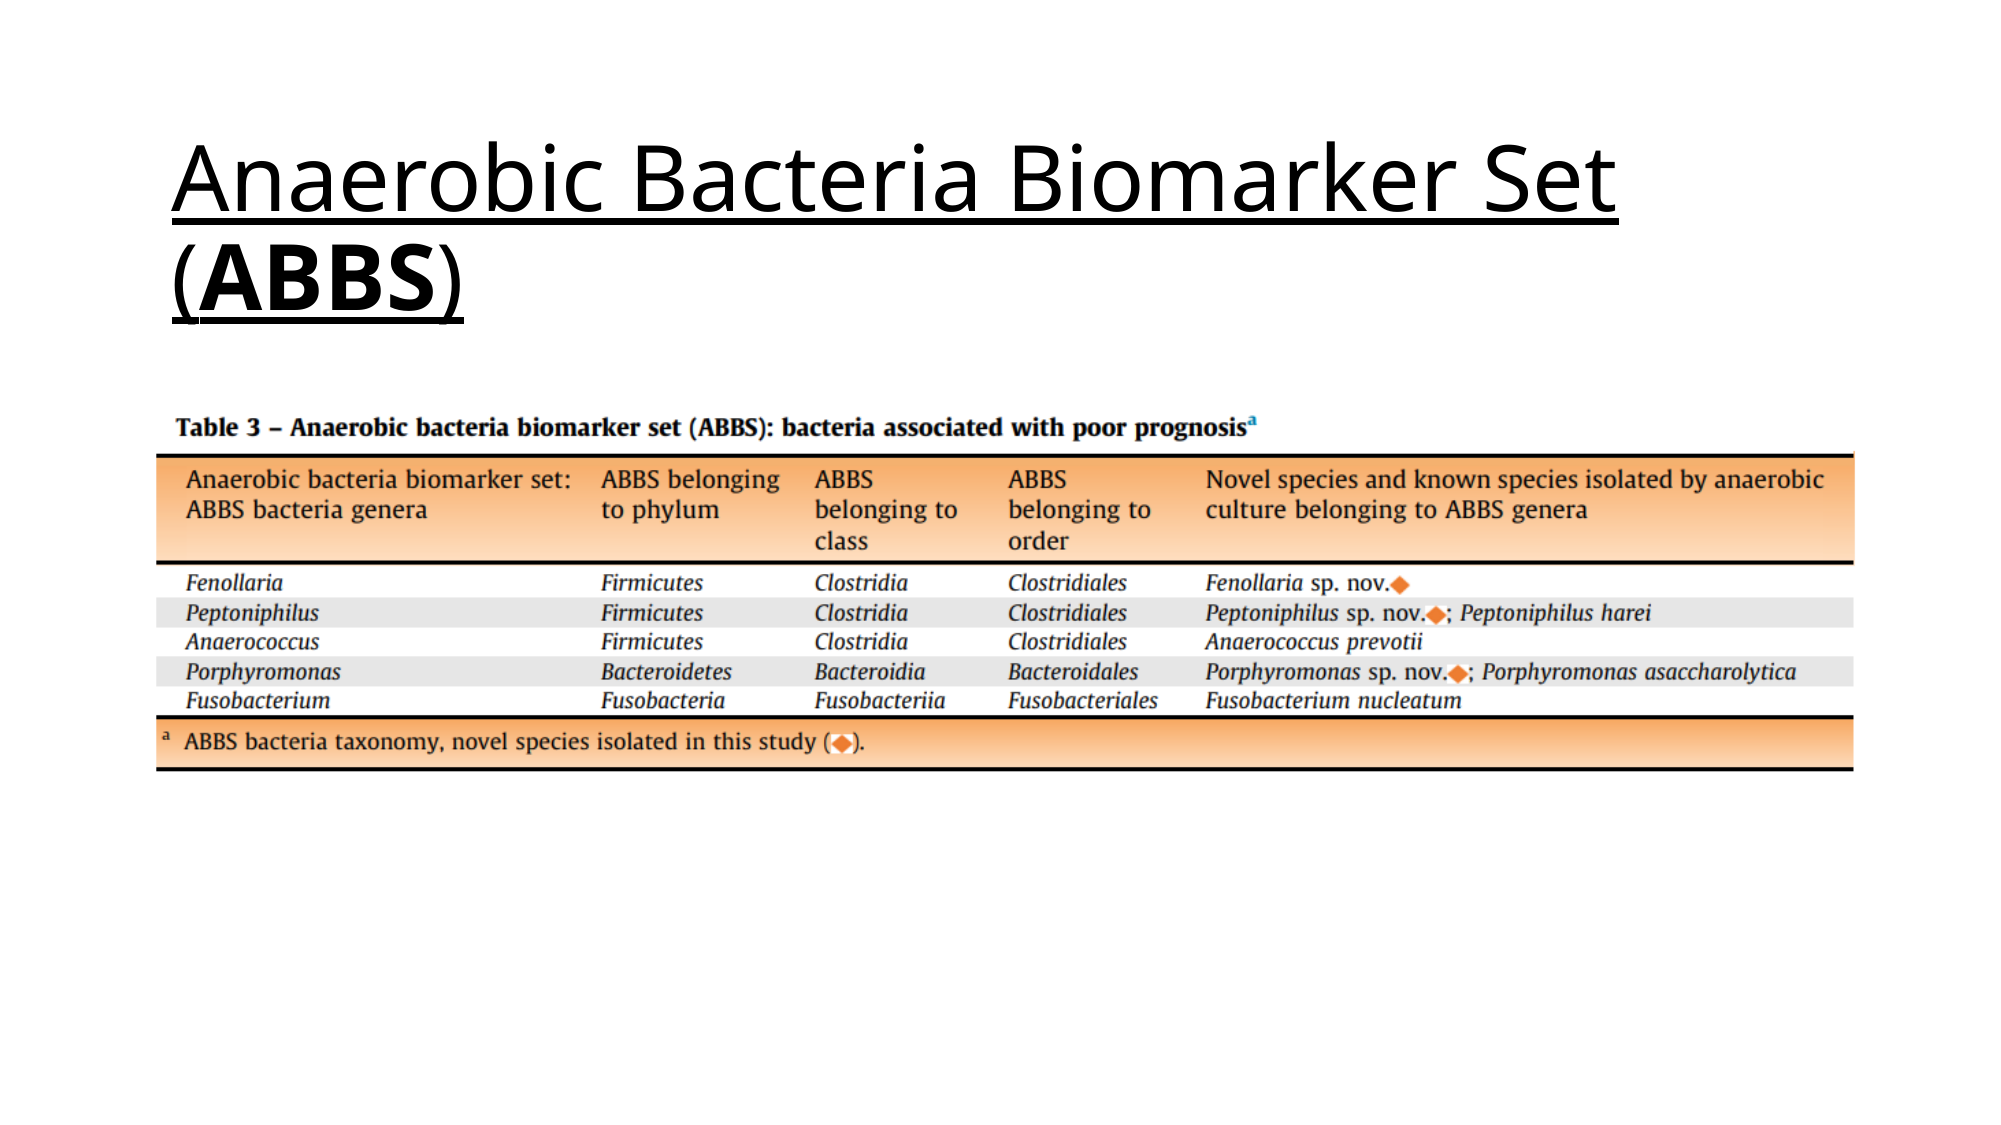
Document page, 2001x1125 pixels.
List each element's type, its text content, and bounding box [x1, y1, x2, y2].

title Anaerobic Bacteria Biomarker Set (ABBS) [156, 122, 1882, 340]
picture [145, 394, 1863, 791]
